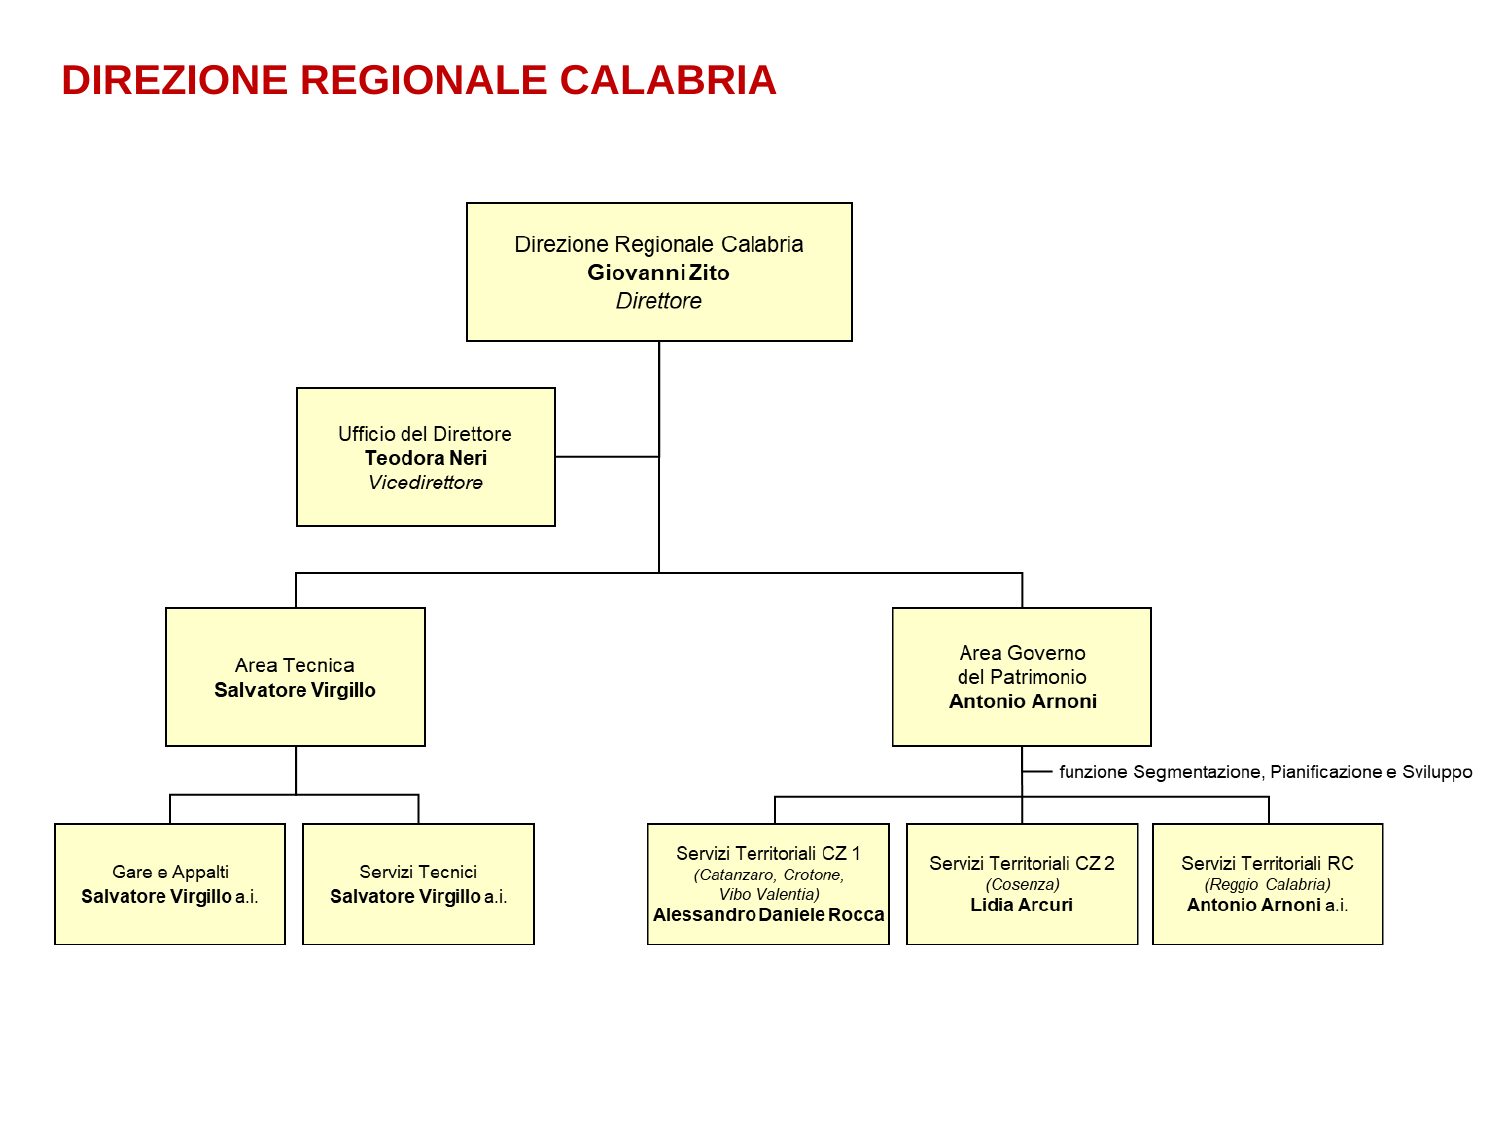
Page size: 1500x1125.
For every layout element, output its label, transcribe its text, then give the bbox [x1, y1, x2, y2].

picture [54, 202, 1489, 945]
text_box DIREZIONE REGIONALE CALABRIA [46, 45, 1387, 128]
